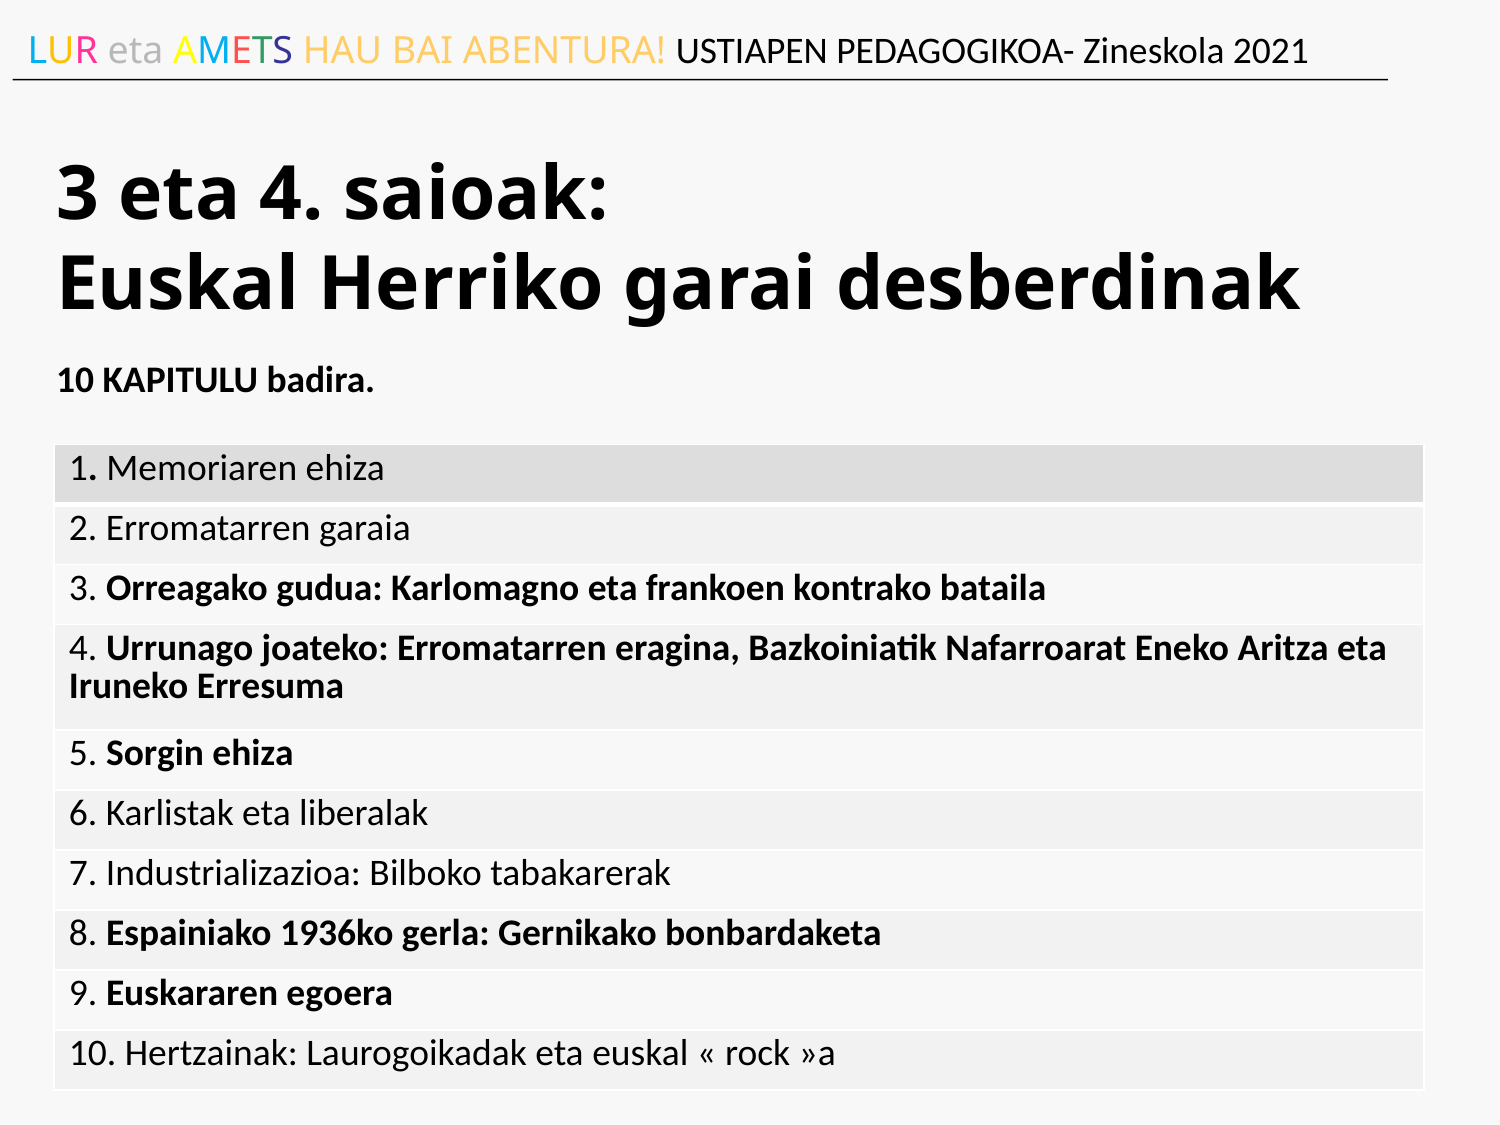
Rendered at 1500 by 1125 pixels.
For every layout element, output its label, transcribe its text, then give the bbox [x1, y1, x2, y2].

table_cell 8. Espainiako 1936ko gerla: Gernikako bonbardaketa [55, 911, 1423, 969]
table_cell 7. Industrializazioa: Bilboko tabakarerak [55, 851, 1423, 909]
table_cell 3. Orreagako gudua: Karlomagno eta frankoen kontrako bataila [55, 565, 1423, 624]
table_header 1. Memoriaren ehiza [55, 445, 1423, 502]
table_cell 2. Erromatarren garaia [55, 507, 1423, 564]
table_cell 4. Urrunago joateko: Erromatarren eragina, Bazkoiniatik Nafarroarat Eneko Aritza eta Iruneko Erresuma [55, 625, 1423, 729]
text_box LUR eta AMETS HAU BAI ABENTURA! USTIAPEN PEDAGOGIKOA- Zineskola 2021 [12, 19, 1425, 79]
text_box 3 eta 4. saioak: Euskal Herriko garai desberdinak 10 KAPITULU badira. [41, 137, 1500, 408]
table_cell 5. Sorgin ehiza [55, 731, 1423, 789]
table_cell 6. Karlistak eta liberalak [55, 791, 1423, 849]
table_cell 10. Hertzainak: Laurogoikadak eta euskal « rock »a [55, 1031, 1423, 1089]
table_cell 9. Euskararen egoera [55, 971, 1423, 1029]
